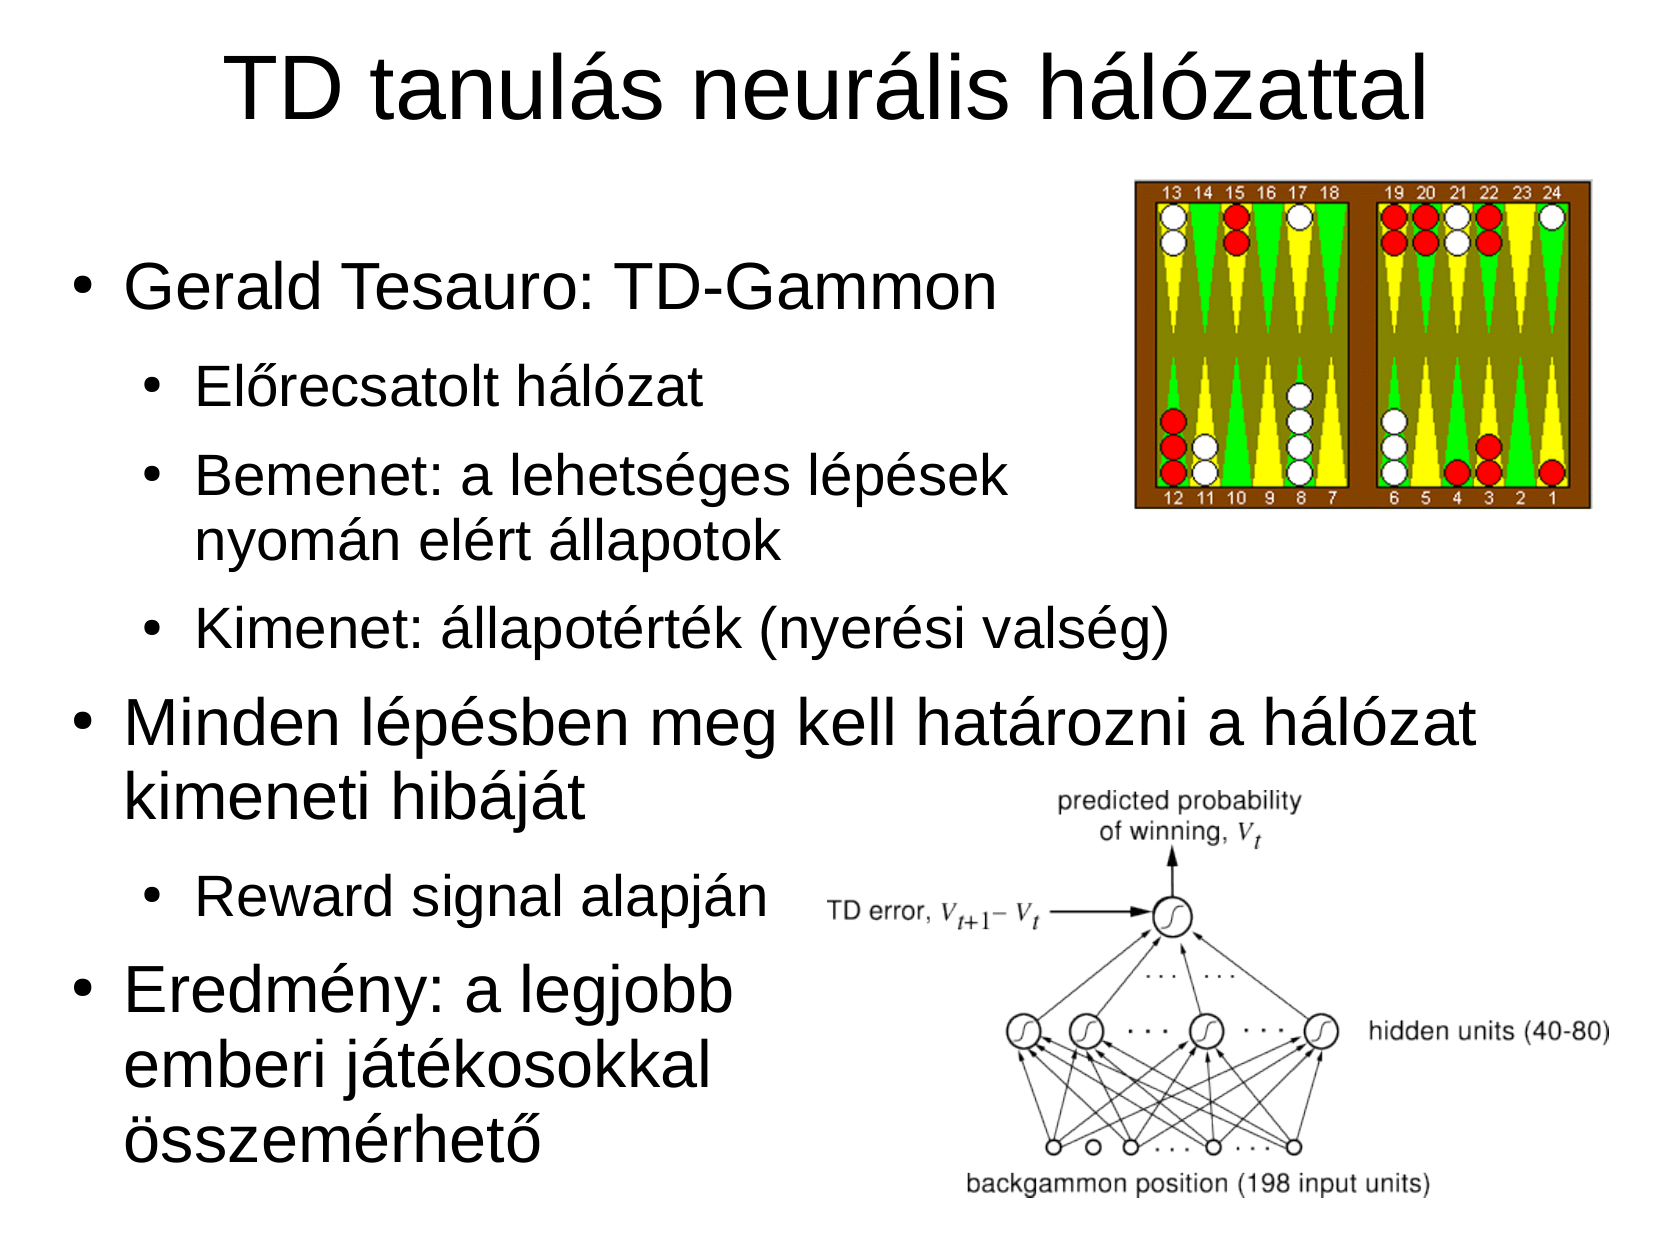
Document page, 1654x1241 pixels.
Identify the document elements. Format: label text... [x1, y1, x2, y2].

picture [827, 790, 1609, 1198]
list Gerald Tesauro: TD-Gammon Előrecsatolt hálózat Bemenet: a lehetséges lépések nyomán elért állapotok Kimenet: állapotérték (nyerési valség) Minden lépésben meg kell határozni a hálózat kimeneti hibáját Reward signal alapján Eredmény: a legjobb emberi játékosokkal összemérhető [53, 249, 1625, 1182]
title TD tanulás neurális hálózattal [82, 36, 1571, 139]
picture [1132, 177, 1595, 511]
